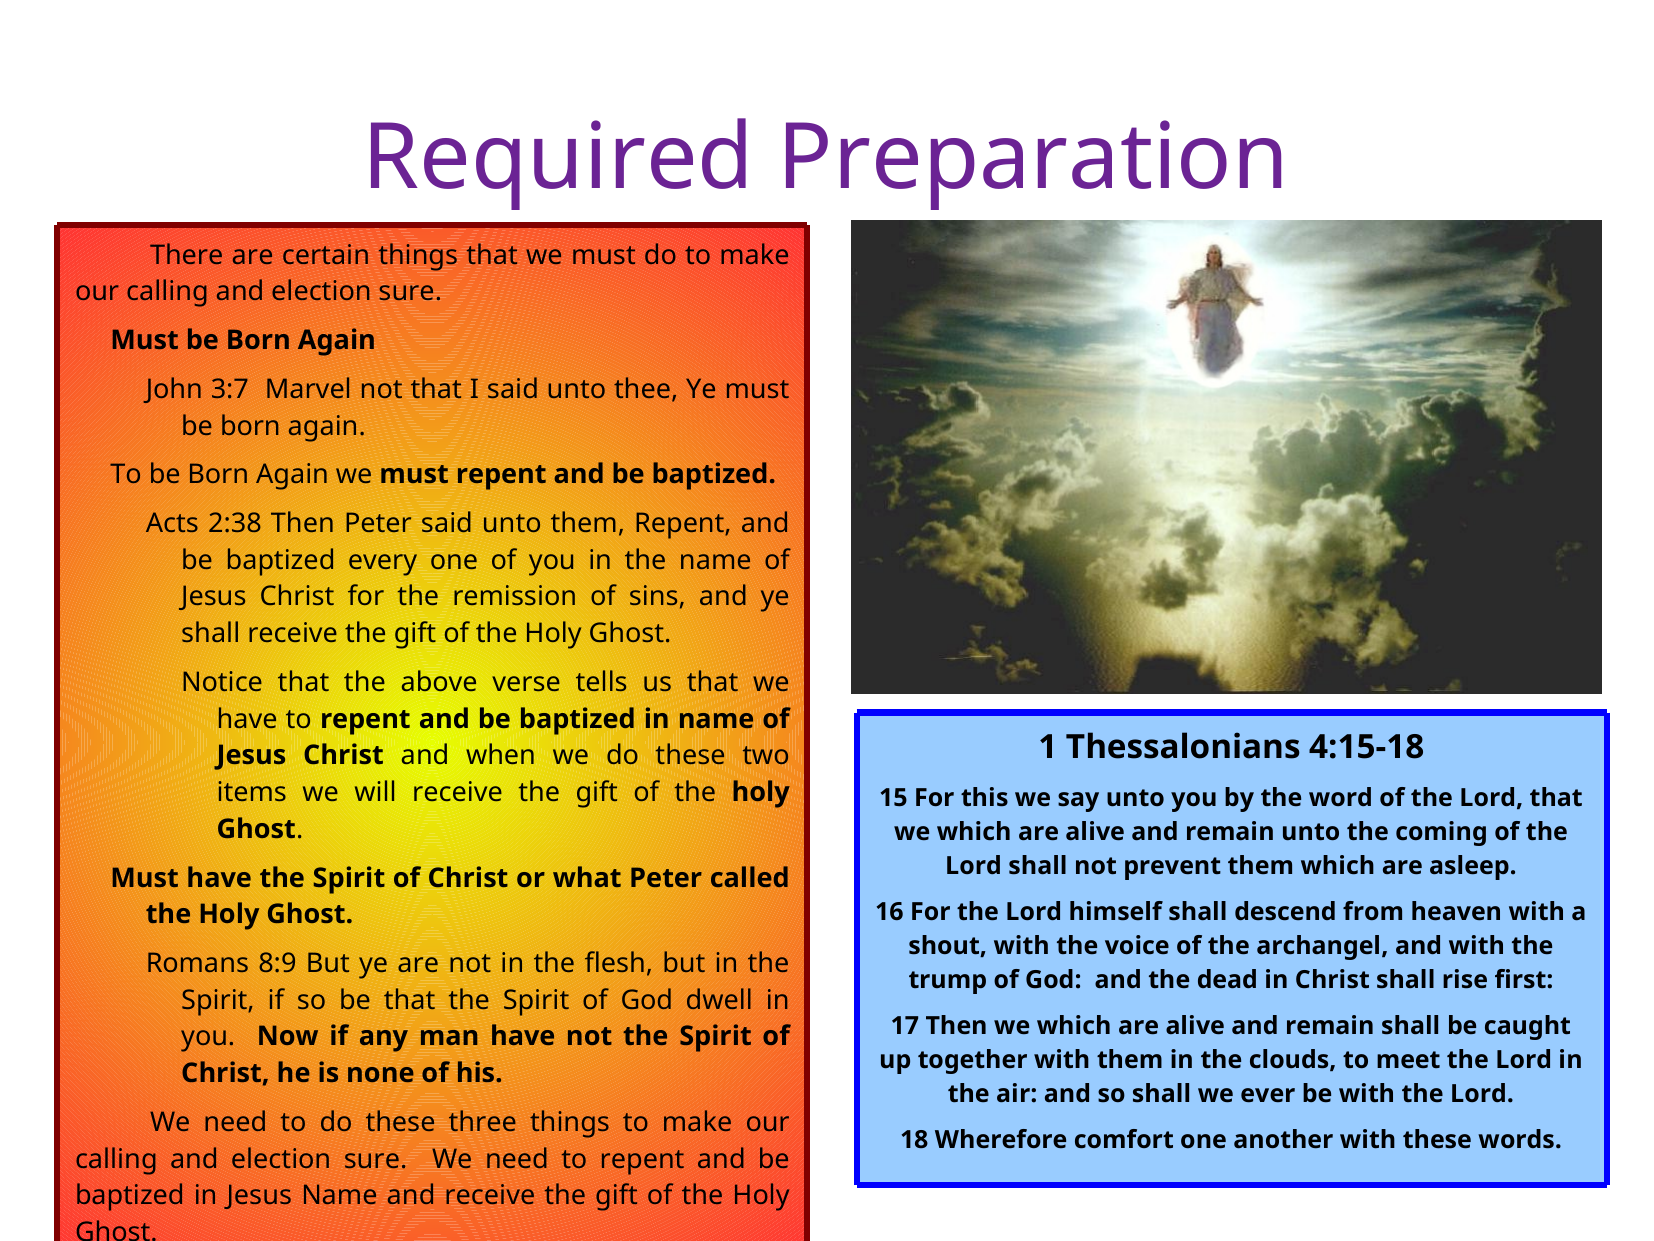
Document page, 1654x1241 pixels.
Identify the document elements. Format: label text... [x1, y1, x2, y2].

text_box There are certain things that we must do to make our calling and election sure. Must be Born Again John 3:7 Marvel not that I said unto thee, Ye must be born again. To be Born Again we must repent and be baptized. Acts 2:38 Then Peter said unto them, Repent, and be baptized every one of you in the name of Jesus Christ for the remission of sins, and ye shall receive the gift of the Holy Ghost. Notice that the above verse tells us that we have to repent and be baptized in name of Jesus Christ and when we do these two items we will receive the gift of the holy Ghost. Must have the Spirit of Christ or what Peter called the Holy Ghost. Romans 8:9 But ye are not in the flesh, but in the Spirit, if so be that the Spirit of God dwell in you. Now if any man have not the Spirit of Christ, he is none of his. We need to do these three things to make our calling and election sure. We need to repent and be baptized in Jesus Name and receive the gift of the Holy Ghost. [57, 225, 808, 1187]
picture [851, 220, 1602, 694]
text_box 1 Thessalonians 4:15-18 15 For this we say unto you by the word of the Lord, that we which are alive and remain unto the coming of the Lord shall not prevent them which are asleep. 16 For the Lord himself shall descend from heaven with a shout, with the voice of the archangel, and with the trump of God: and the dead in Christ shall rise first: 17 Then we which are alive and remain shall be caught up together with them in the clouds, to meet the Lord in the air: and so shall we ever be with the Lord. 18 Wherefore comfort one another with these words. [856, 712, 1607, 1186]
title Required Preparation [82, 49, 1571, 257]
